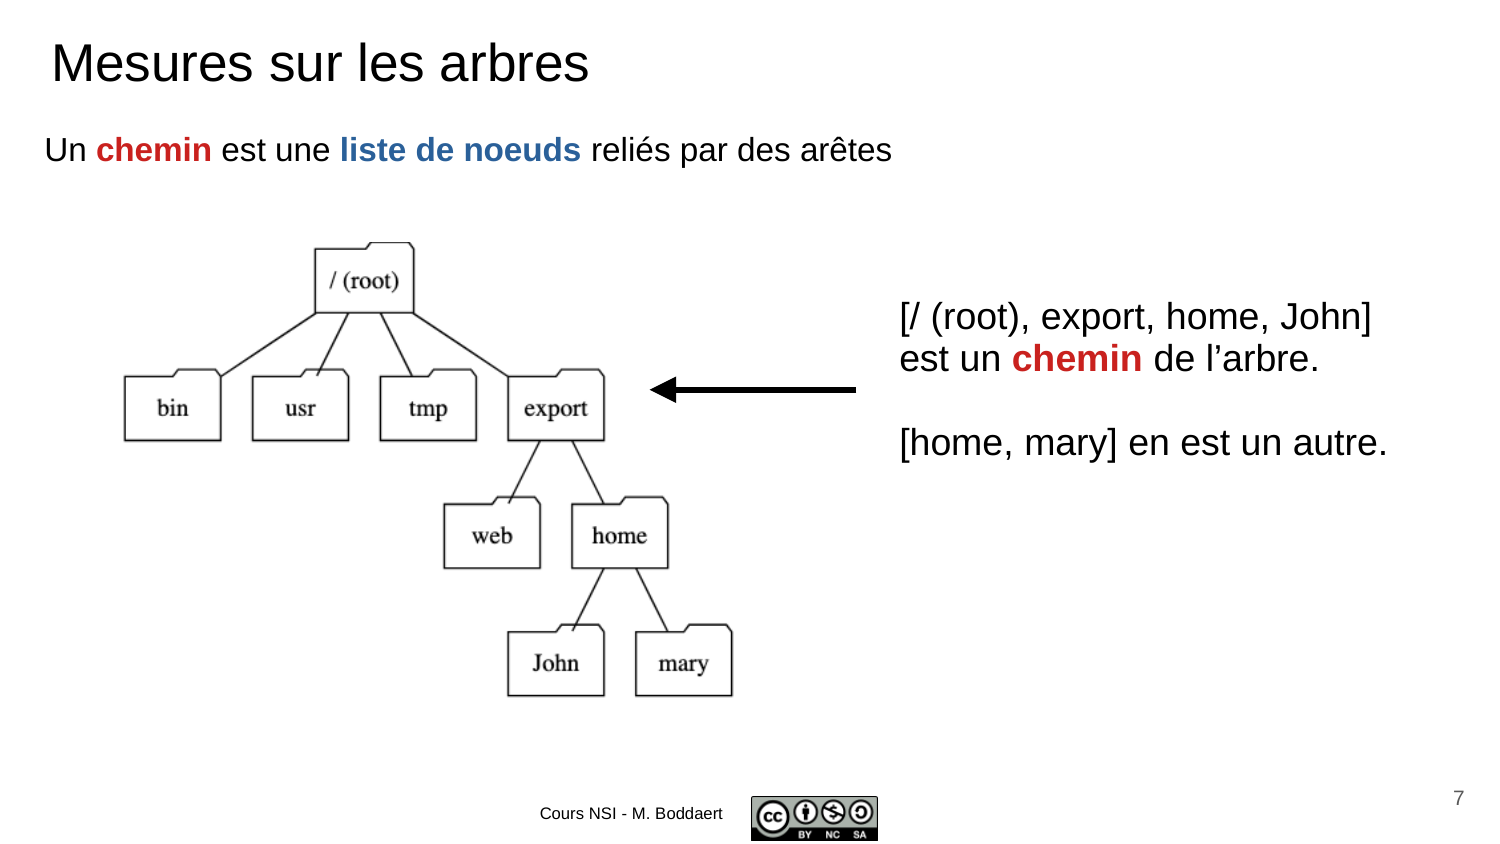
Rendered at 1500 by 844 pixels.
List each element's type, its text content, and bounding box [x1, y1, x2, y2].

picture [751, 796, 878, 841]
title Mesures sur les arbres [51, 13, 1449, 108]
slide_number <numéro> [1389, 764, 1480, 830]
text_box Un chemin est une liste de noeuds reliés par des arêtes [29, 120, 1477, 207]
picture [118, 242, 739, 703]
text_box [/ (root), export, home, John] est un chemin de l’arbre. [home, mary] en est un autre. [884, 287, 1447, 502]
